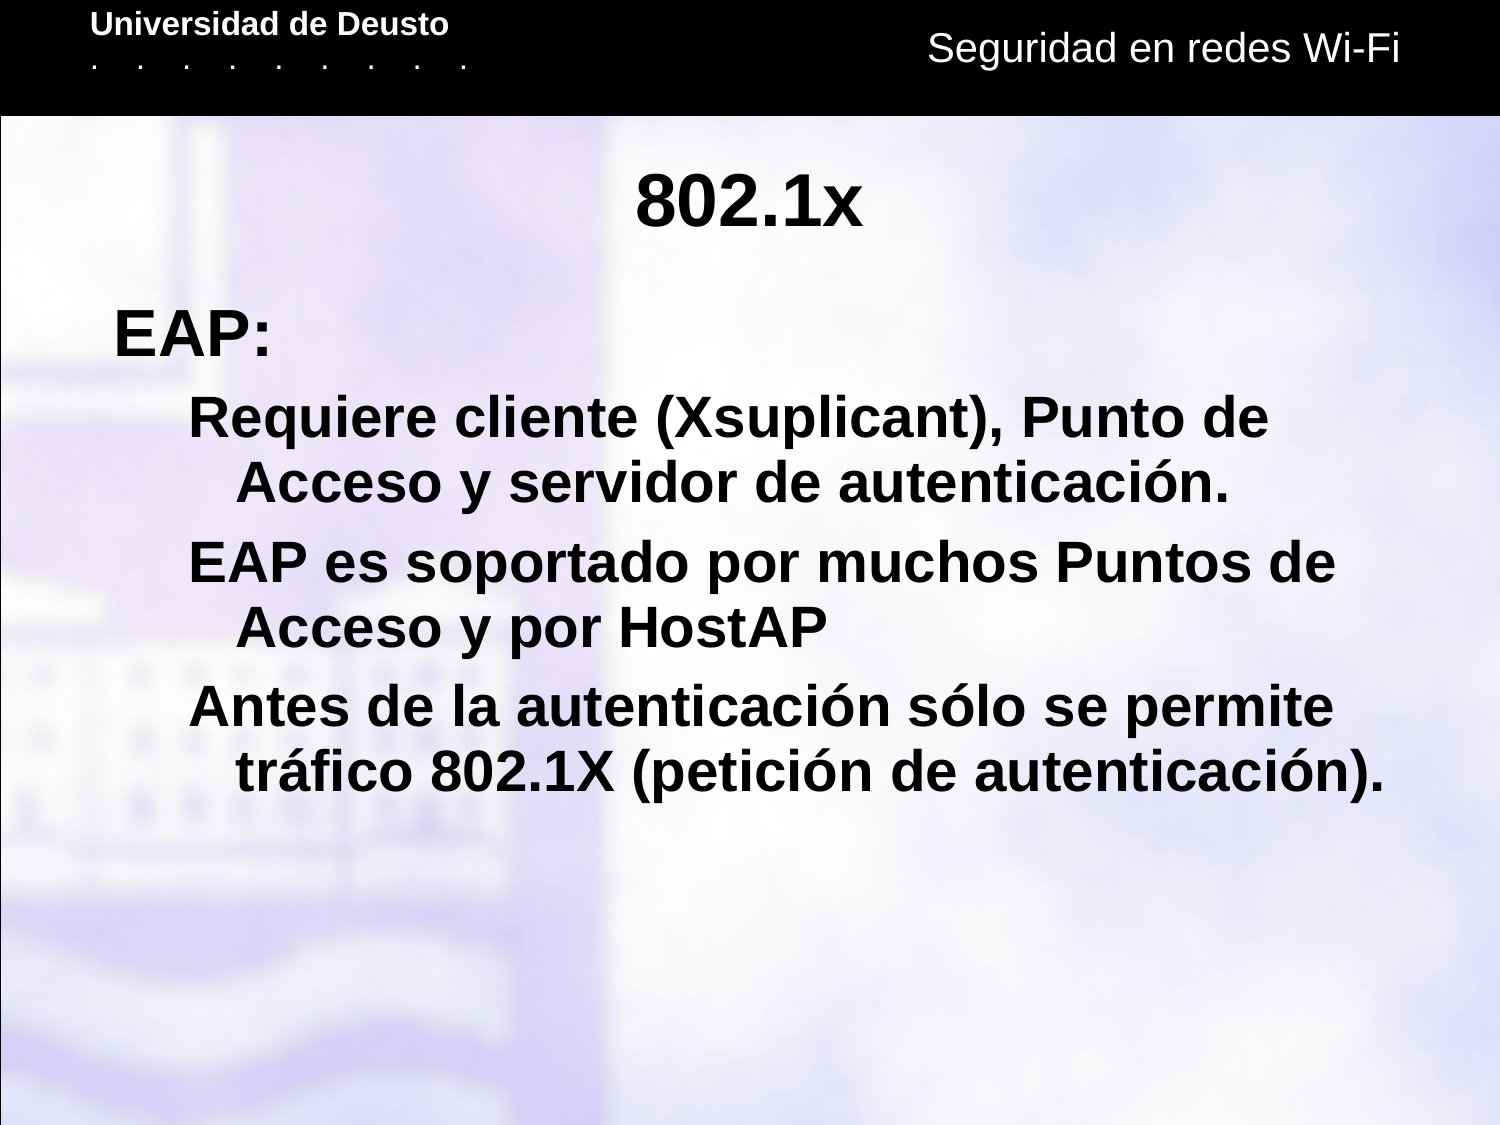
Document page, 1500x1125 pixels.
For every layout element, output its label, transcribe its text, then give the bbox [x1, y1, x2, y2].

title 802.1x [112, 137, 1388, 263]
picture [1, 116, 1500, 1125]
list EAP: Requiere cliente (Xsuplicant), Punto de Acceso y servidor de autenticación. EAP es soportado por muchos Puntos de Acceso y por HostAP Antes de la autenticación sólo se permite tráfico 802.1X (petición de autenticación). [114, 295, 1390, 983]
